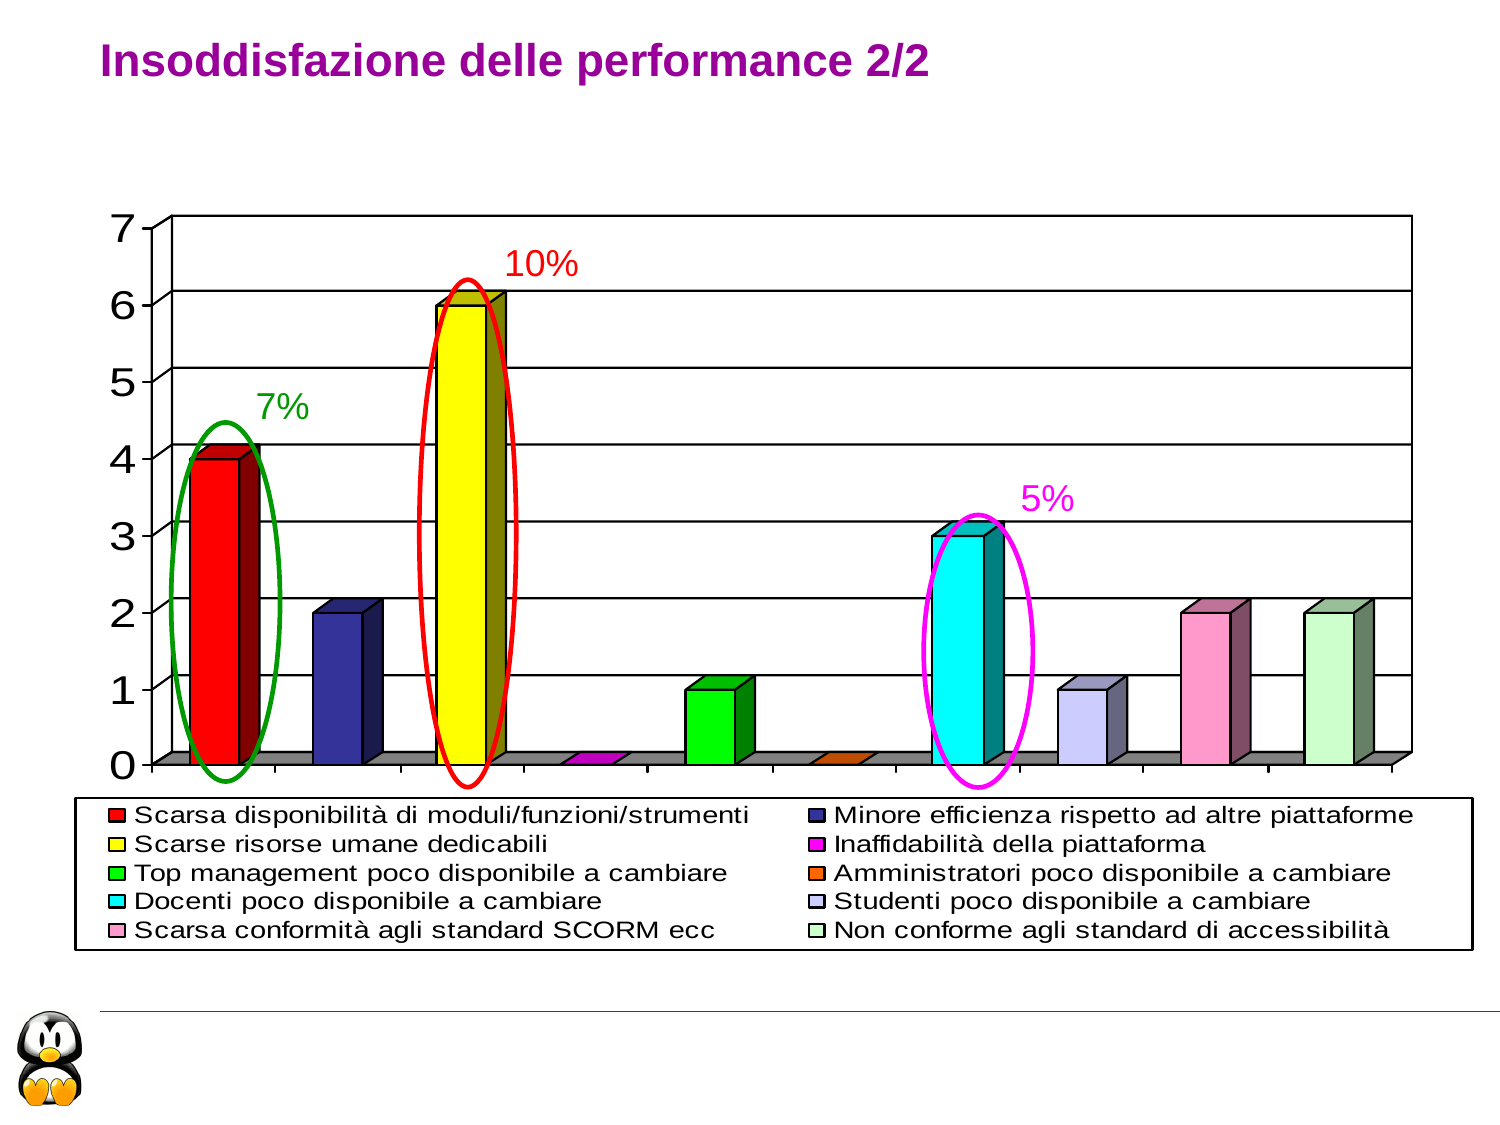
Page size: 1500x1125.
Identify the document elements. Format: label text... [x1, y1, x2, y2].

chart [53, 184, 1489, 965]
text_box 10% [504, 242, 580, 285]
text_box 7% [255, 385, 310, 428]
title Insoddisfazione delle performance 2/2 [99, 35, 1424, 163]
text_box 5% [1020, 477, 1075, 520]
picture [17, 1011, 82, 1106]
